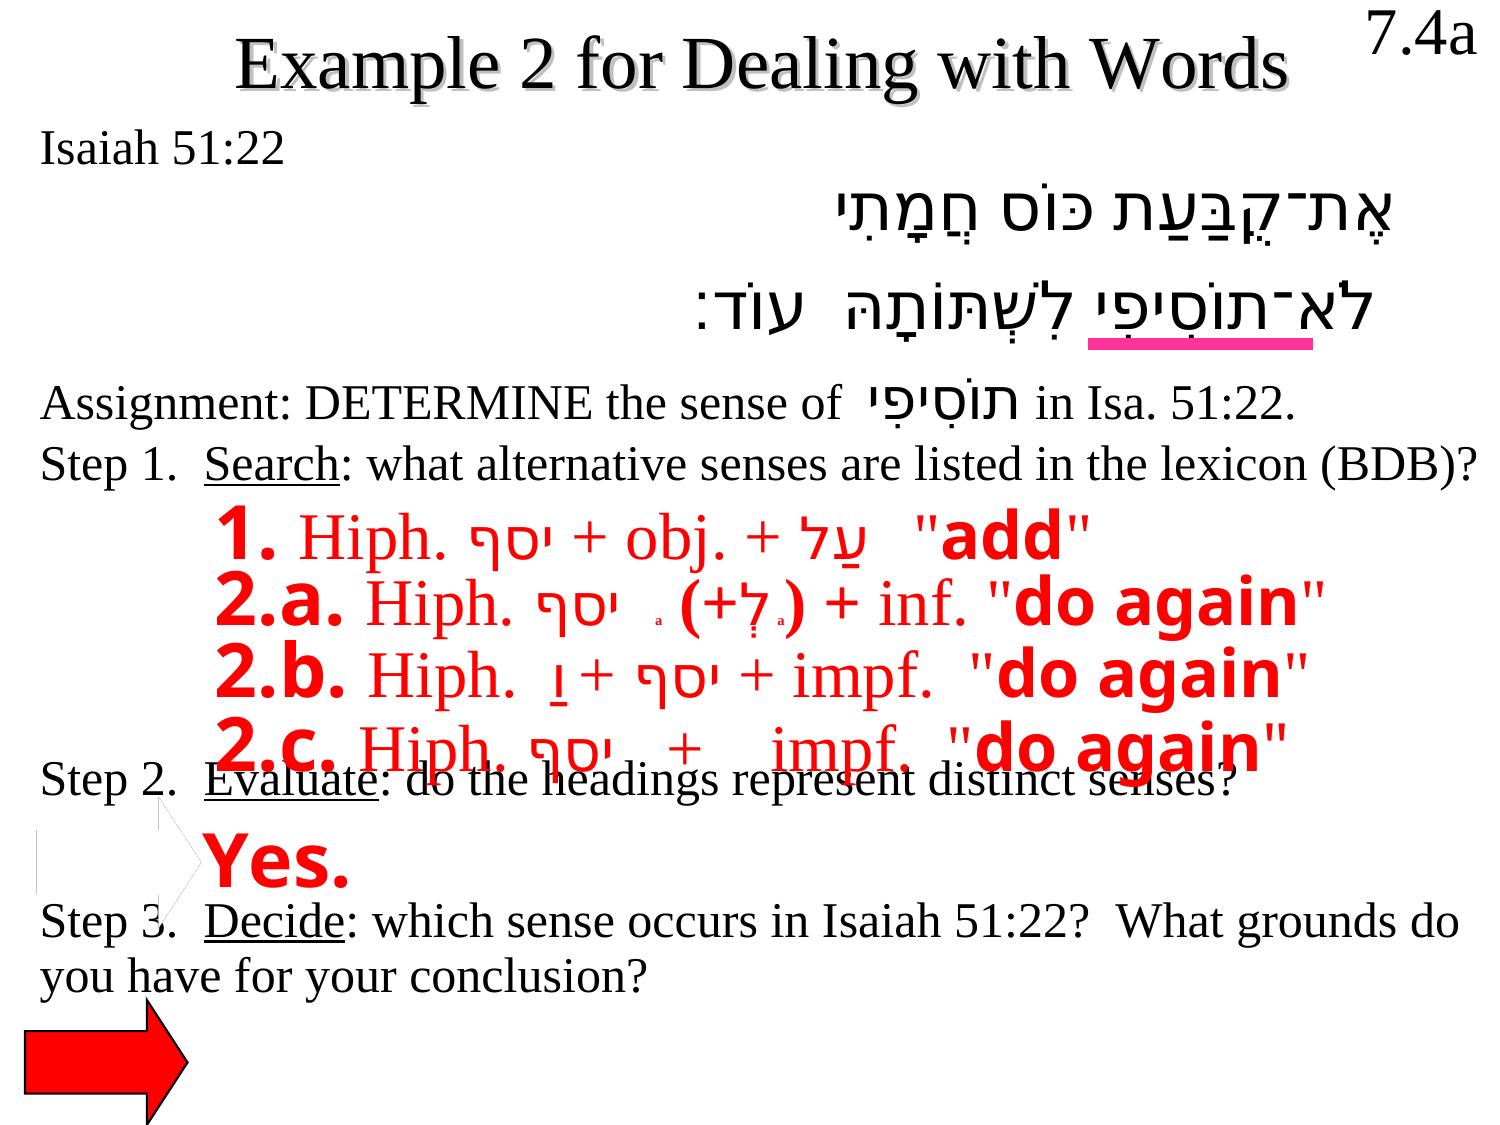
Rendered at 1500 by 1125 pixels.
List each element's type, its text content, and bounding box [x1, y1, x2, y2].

text_box 2.c. Hiph. יסף + impf. "do again" [199, 674, 1426, 804]
text_box Yes. [187, 799, 1276, 918]
text_box Assignment: DETERMINE the sense of תוֹסִיפִי in Isa. 51:22. Step 1. Search: what alternative senses are listed in the lexicon (BDB)? Step 2. Evaluate: do the headings represent distinct senses? Step 3. Decide: which sense occurs in Isaiah 51:22? What grounds do you have for your conclusion? [24, 349, 1500, 1012]
text_box 1. Hiph. יסף + obj. + עַל "add" [199, 462, 1213, 537]
text_box Isaiah 51:22 [24, 112, 438, 184]
text_box 2.a. Hiph. יסף a (+לְa) + inf. "do again" [199, 537, 1426, 609]
text_box 7.4a [1349, 0, 1500, 77]
title Example 2 for Dealing with Words [87, 0, 1438, 113]
text_box אֶת־קֻבַּעַת כּוֹס חֲמָתִי לֹא־תוֹסִיפִי לִשְׁתּוֹתָהּ עוֹד׃ [50, 151, 1413, 415]
text_box [37, 800, 201, 926]
text_box 2.b. Hiph. יסף +וַ + impf. "do again" [199, 609, 1426, 674]
text_box [24, 999, 188, 1125]
